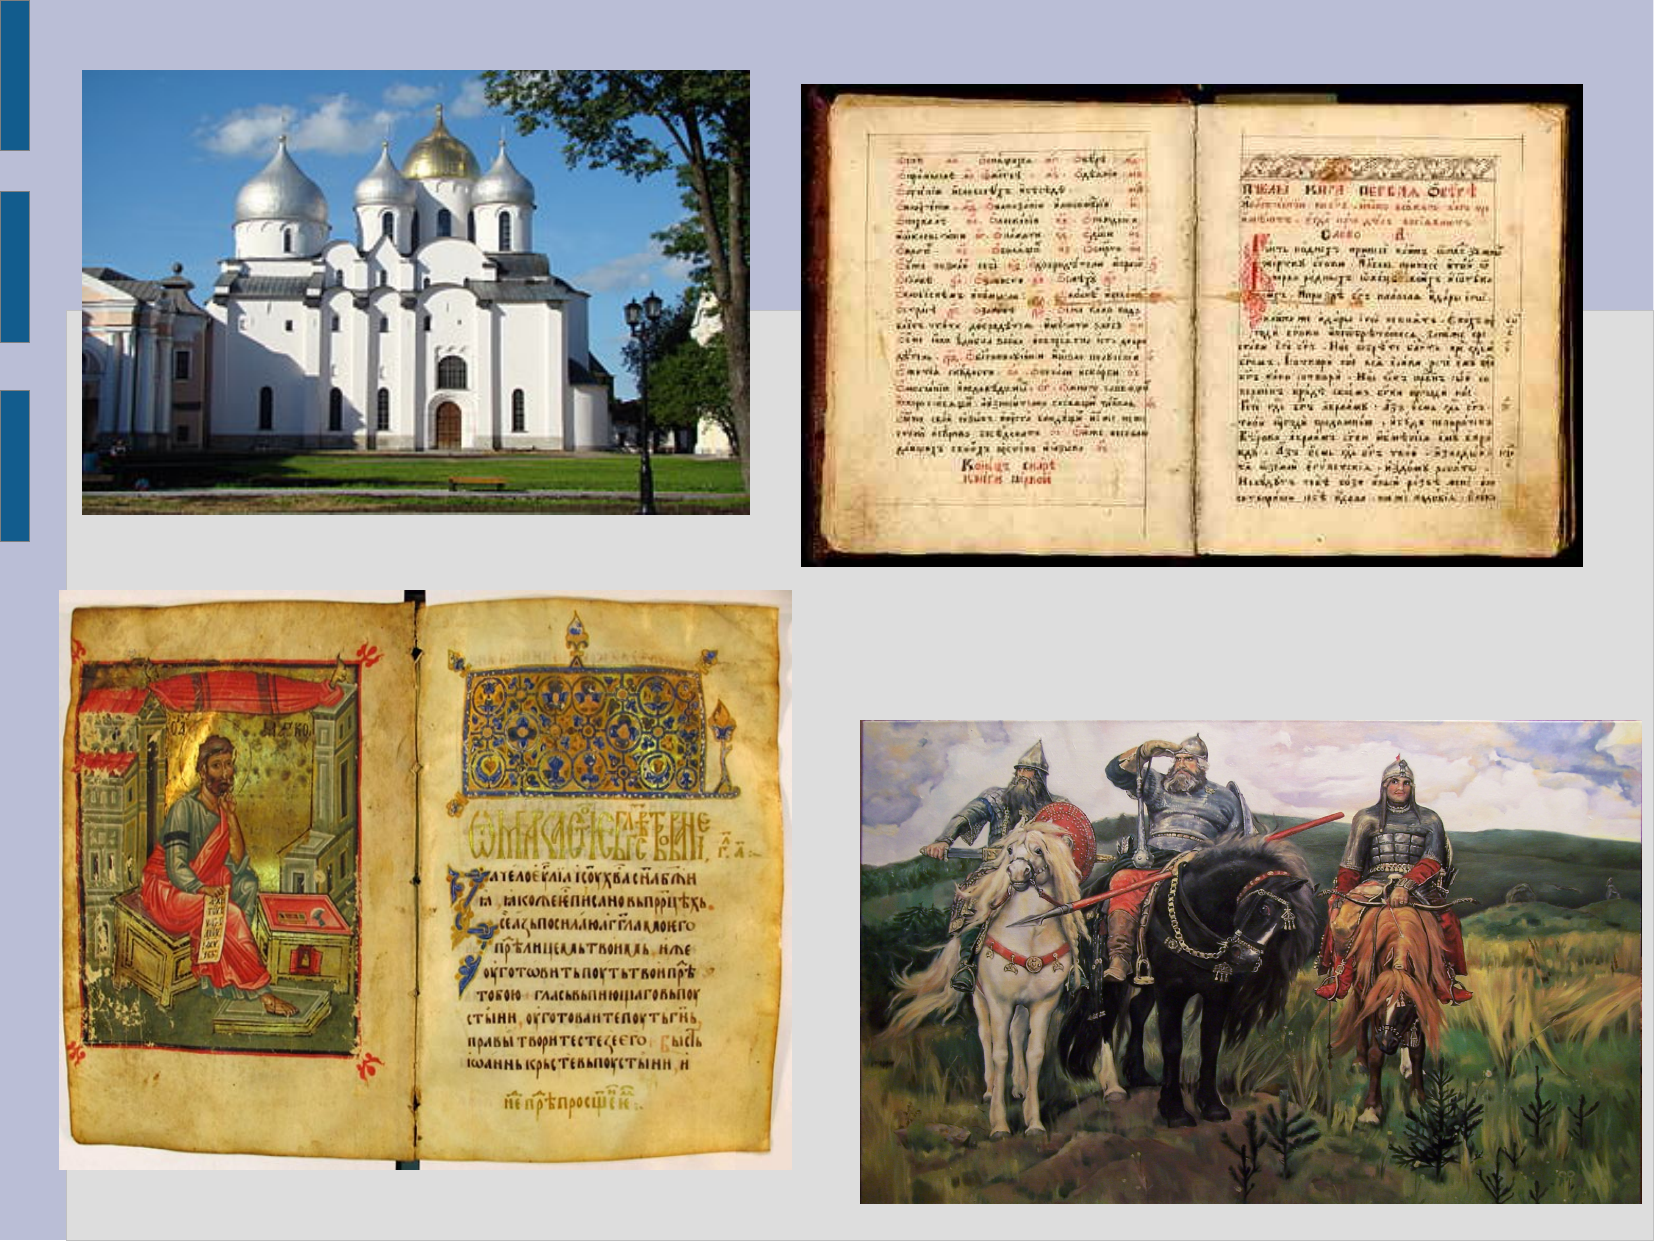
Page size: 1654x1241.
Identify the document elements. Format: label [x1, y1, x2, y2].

picture [82, 70, 750, 515]
picture [860, 720, 1642, 1204]
picture [59, 590, 792, 1170]
picture [801, 84, 1583, 567]
